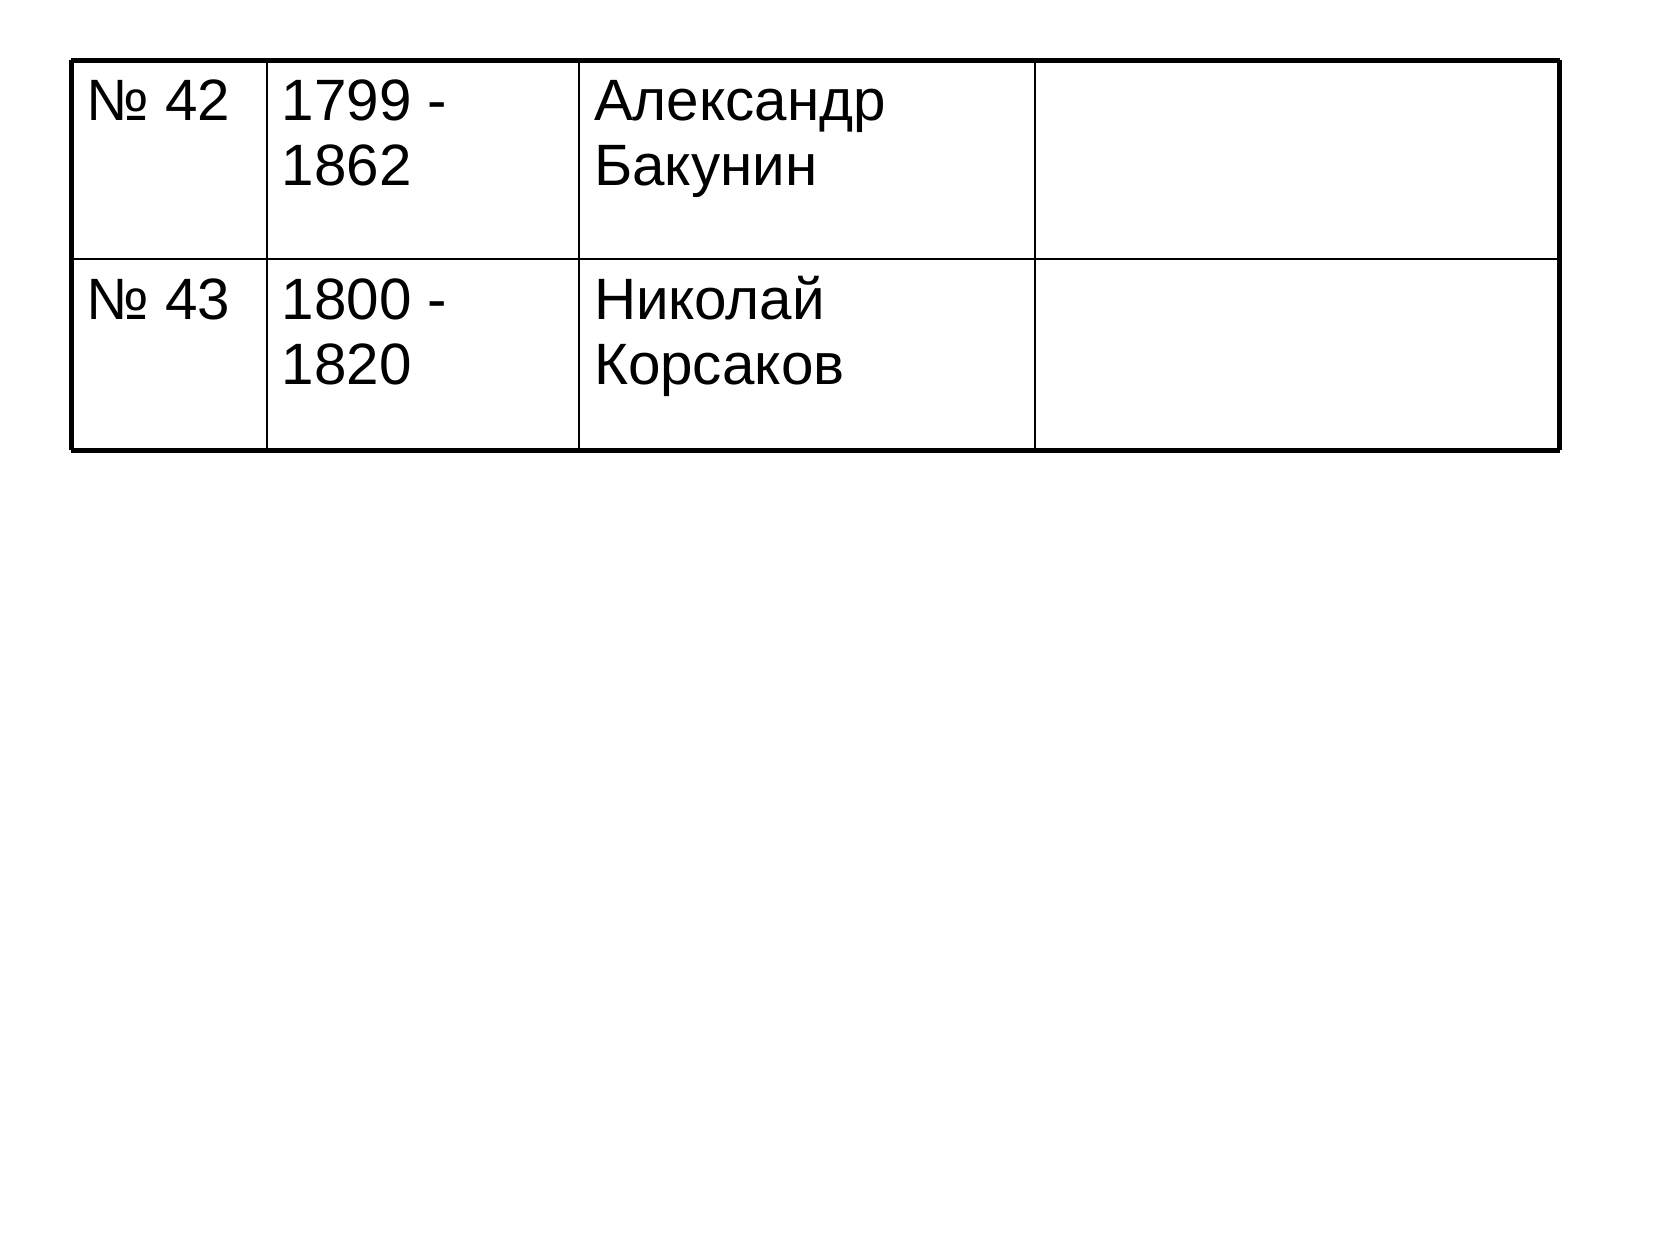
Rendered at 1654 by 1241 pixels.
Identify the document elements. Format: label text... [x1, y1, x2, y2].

text_box Николай Корсаков [580, 260, 1034, 448]
text_box Александр Бакунин [580, 63, 1034, 258]
text_box № 42 [74, 63, 266, 258]
text_box 1800 - 1820 [268, 260, 578, 448]
text_box № 43 [74, 260, 266, 448]
text_box 1799 - 1862 [268, 63, 578, 258]
